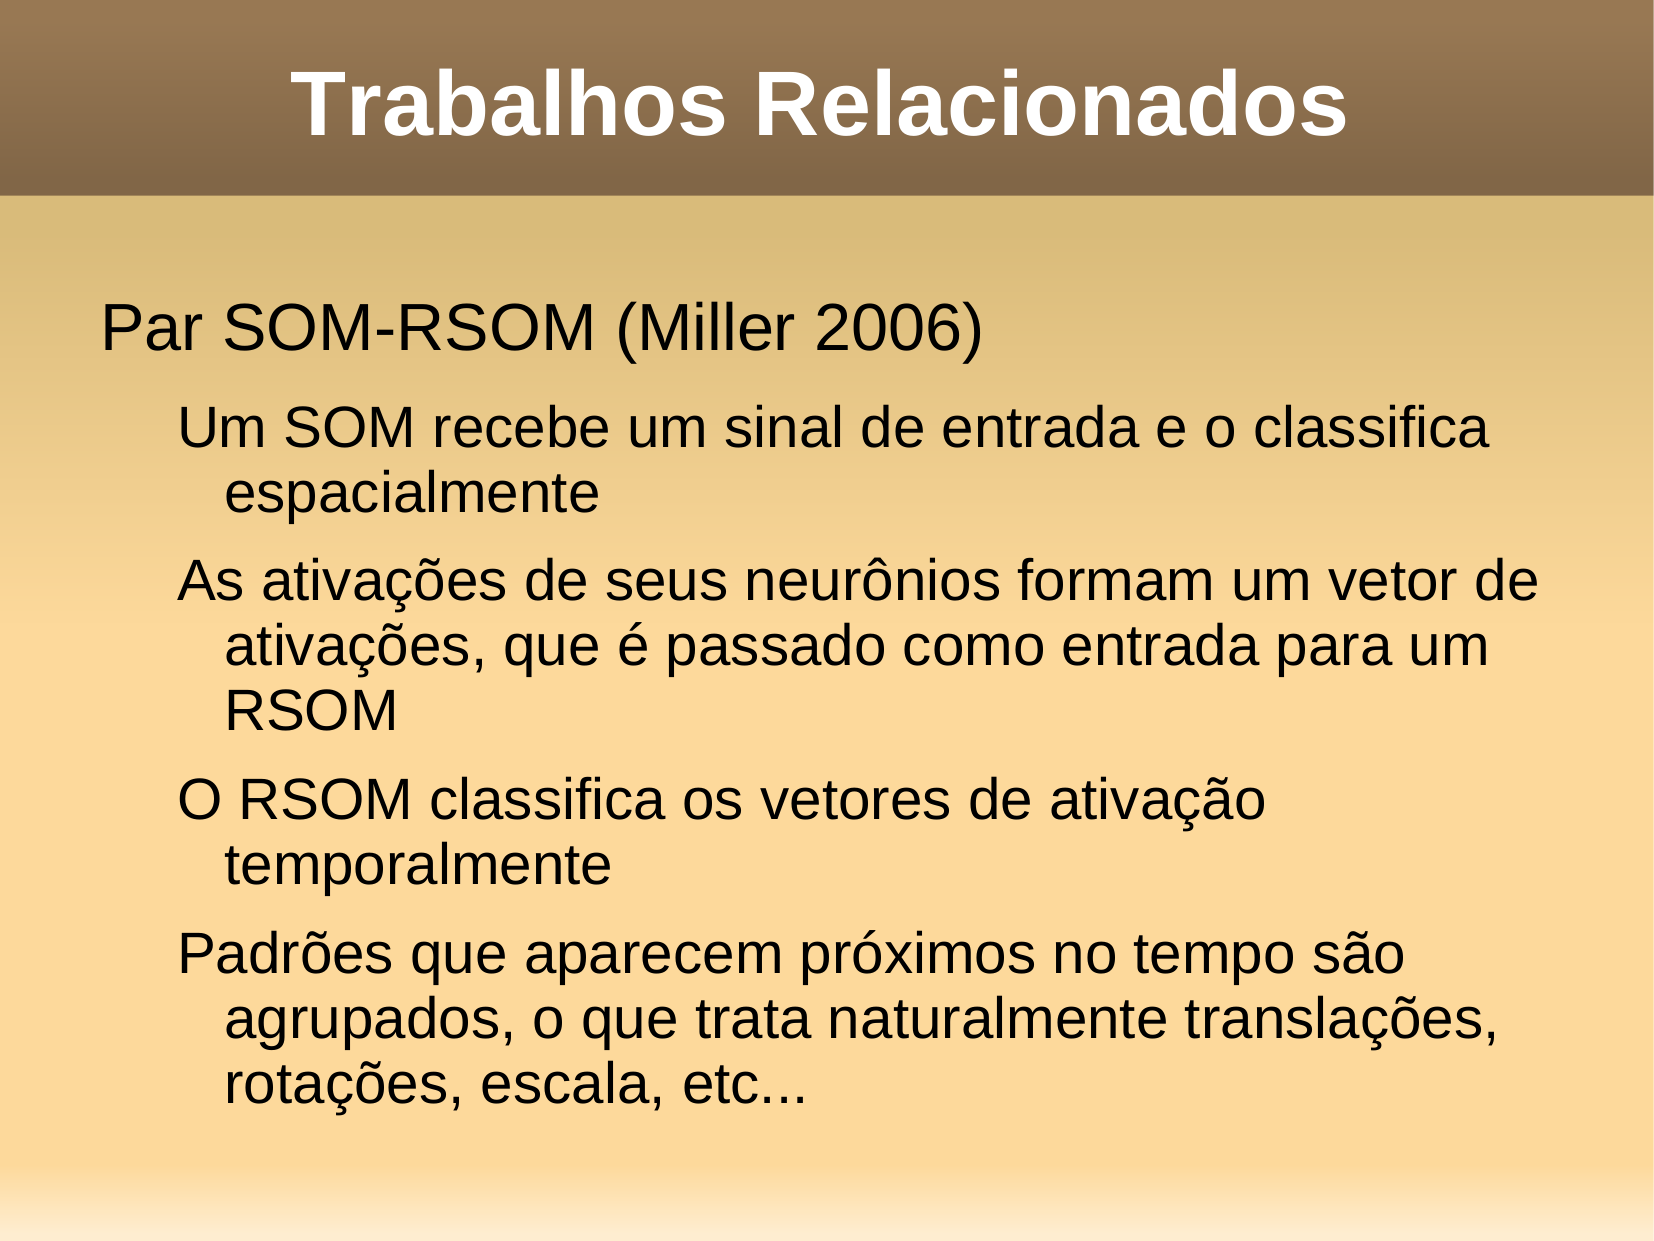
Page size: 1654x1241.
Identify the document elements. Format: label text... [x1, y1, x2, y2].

list Par SOM-RSOM (Miller 2006) Um SOM recebe um sinal de entrada e o classifica espacialmente As ativações de seus neurônios formam um vetor de ativações, que é passado como entrada para um RSOM O RSOM classifica os vetores de ativação temporalmente Padrões que aparecem próximos no tempo são agrupados, o que trata naturalmente translações, rotações, escala, etc... [82, 290, 1571, 1114]
title Trabalhos Relacionados [76, 7, 1565, 200]
picture [0, 0, 1654, 1241]
